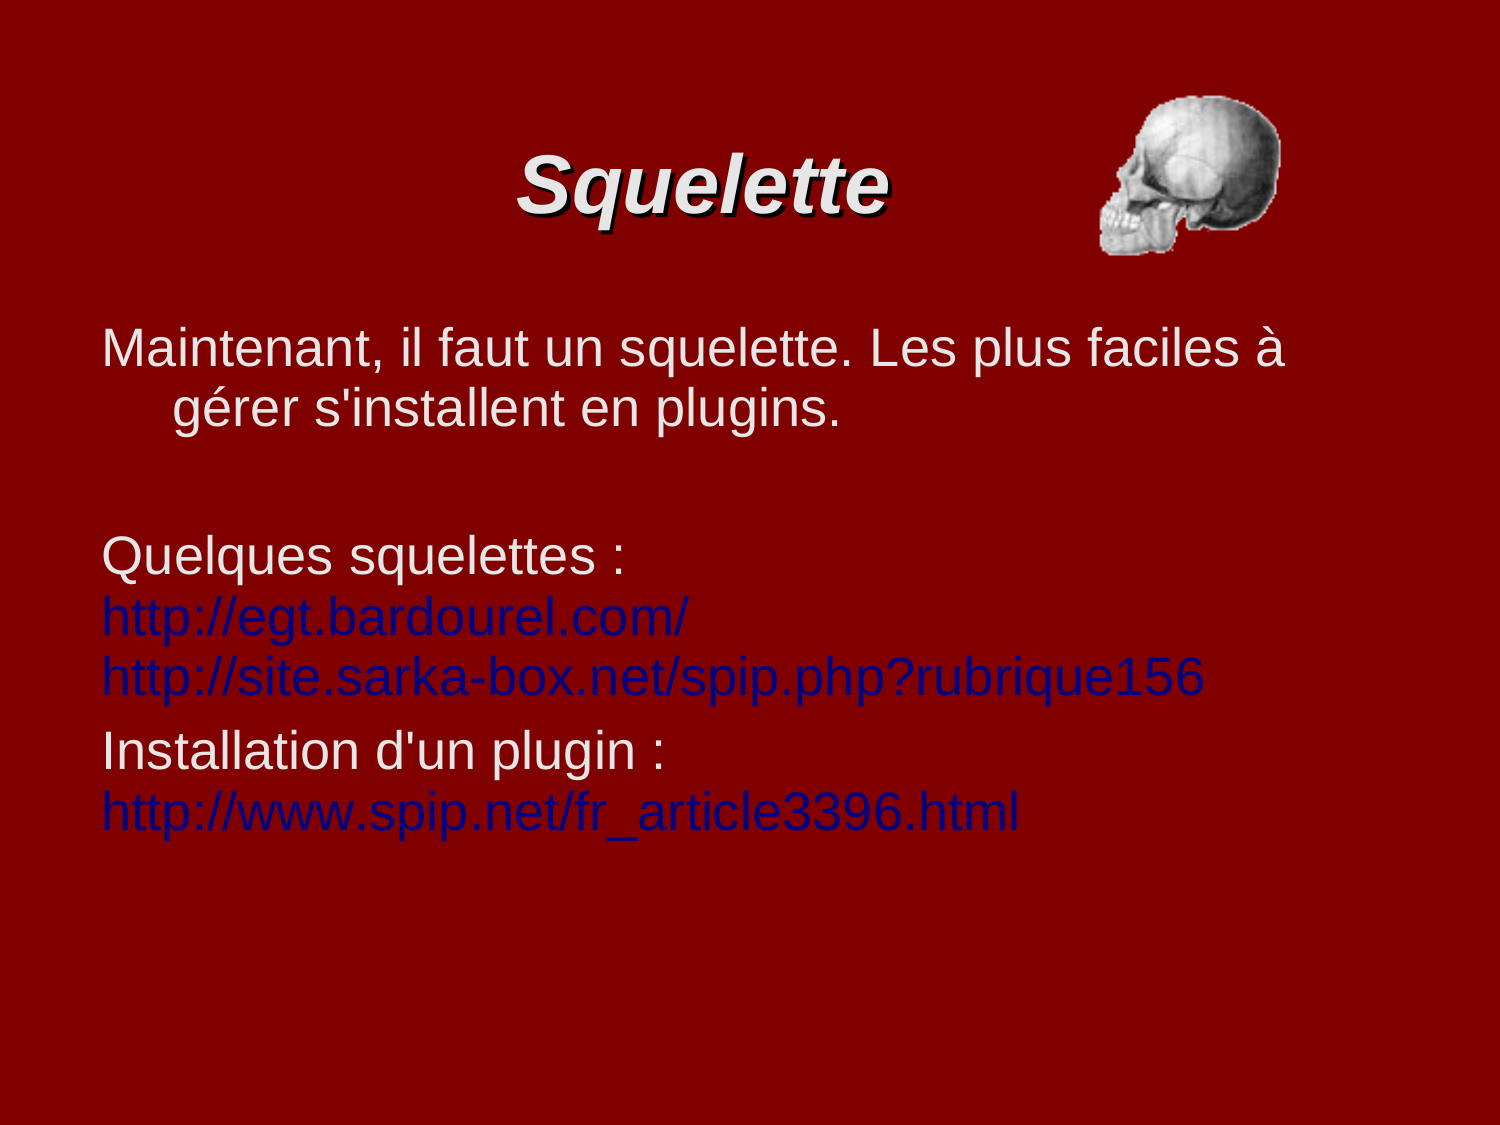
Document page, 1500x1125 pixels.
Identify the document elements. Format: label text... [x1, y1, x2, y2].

list Maintenant, il faut un squelette. Les plus faciles à gérer s'installent en plugins. Quelques squelettes : http://egt.bardourel.com/ http://site.sarka-box.net/spip.php?rubrique156 Installation d'un plugin : http://www.spip.net/fr_article3396.html [75, 309, 1417, 1044]
title Squelette [66, 59, 1342, 240]
picture [1090, 88, 1300, 260]
